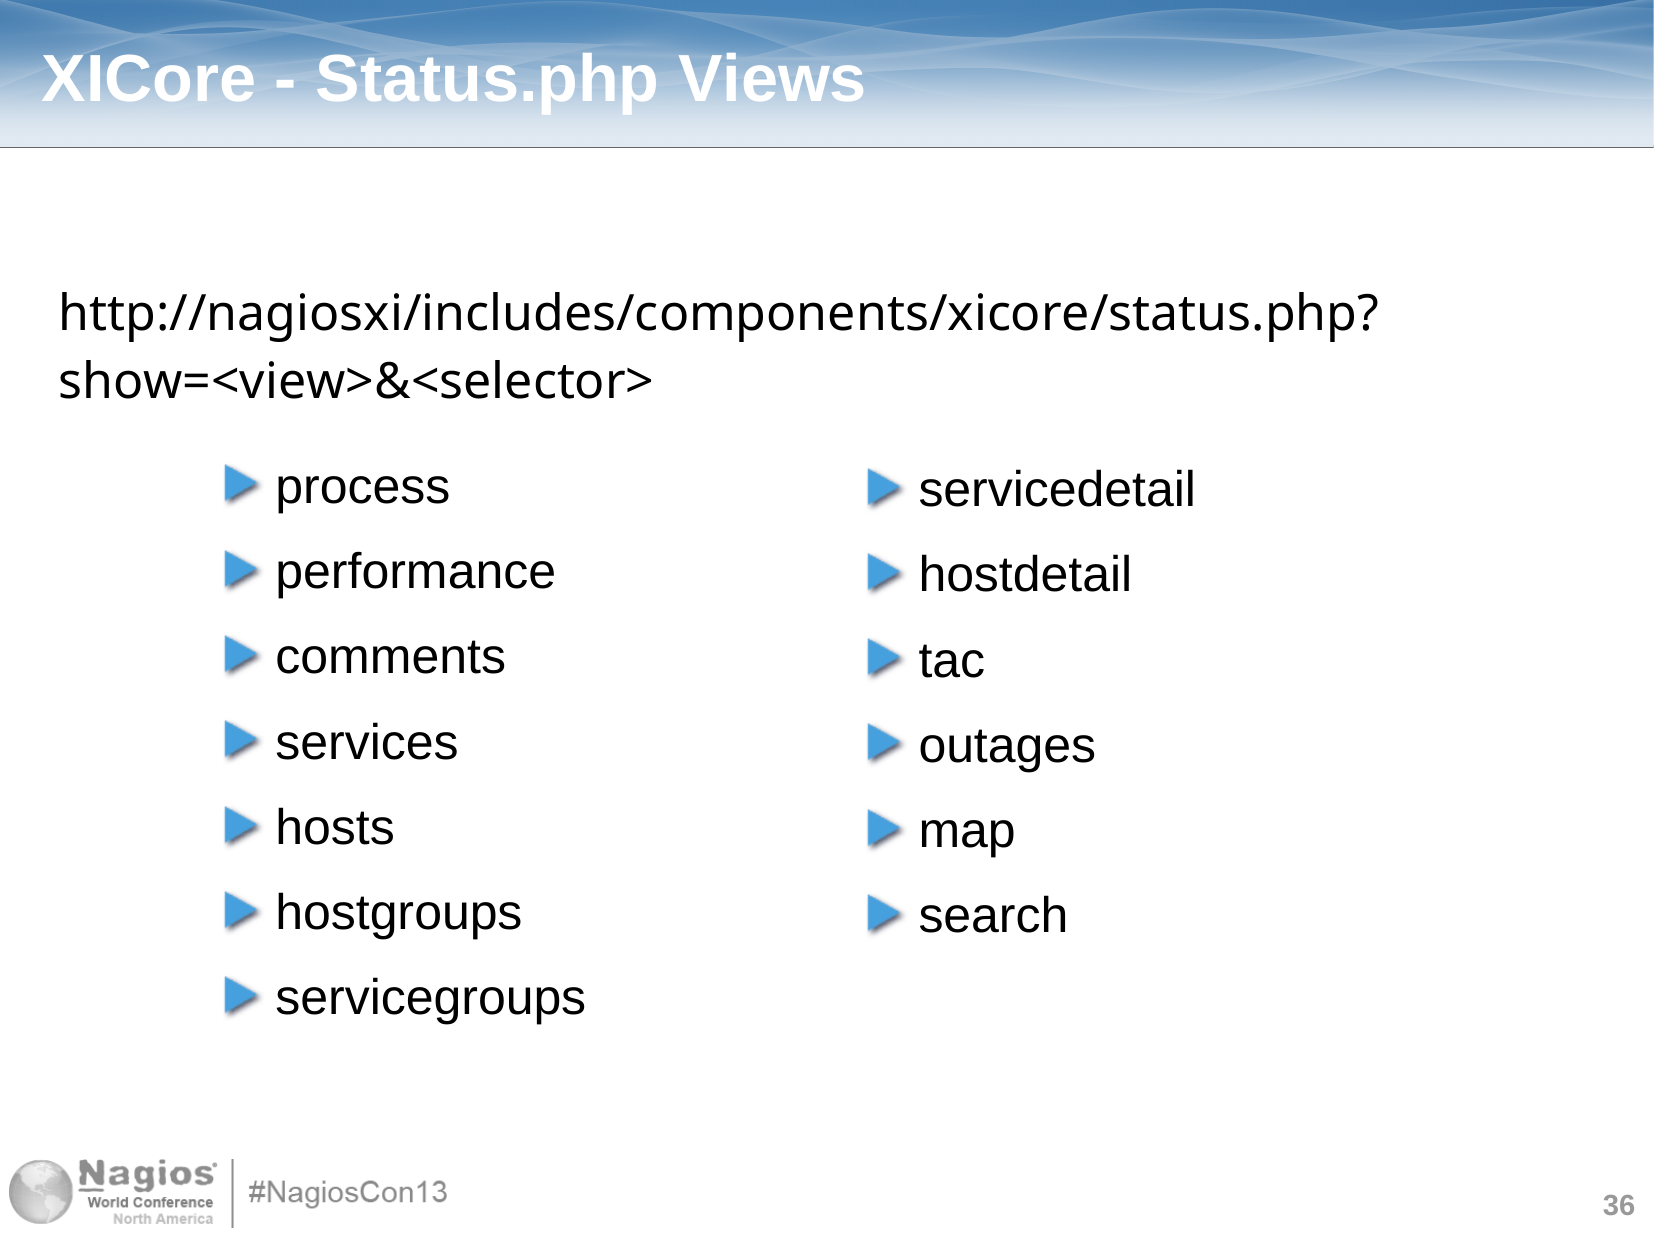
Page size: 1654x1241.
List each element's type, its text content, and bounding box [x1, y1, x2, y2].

picture [9, 1159, 453, 1228]
title XICore - Status.php Views [41, 29, 1248, 127]
list servicedetail hostdetail tac outages map search [847, 565, 1423, 1053]
picture [0, 0, 1654, 147]
list process performance comments services hosts hostgroups servicegroups [204, 565, 807, 1111]
list http://nagiosxi/includes/components/xicore/status.php?show=<view>&<selector> [58, 178, 1608, 565]
